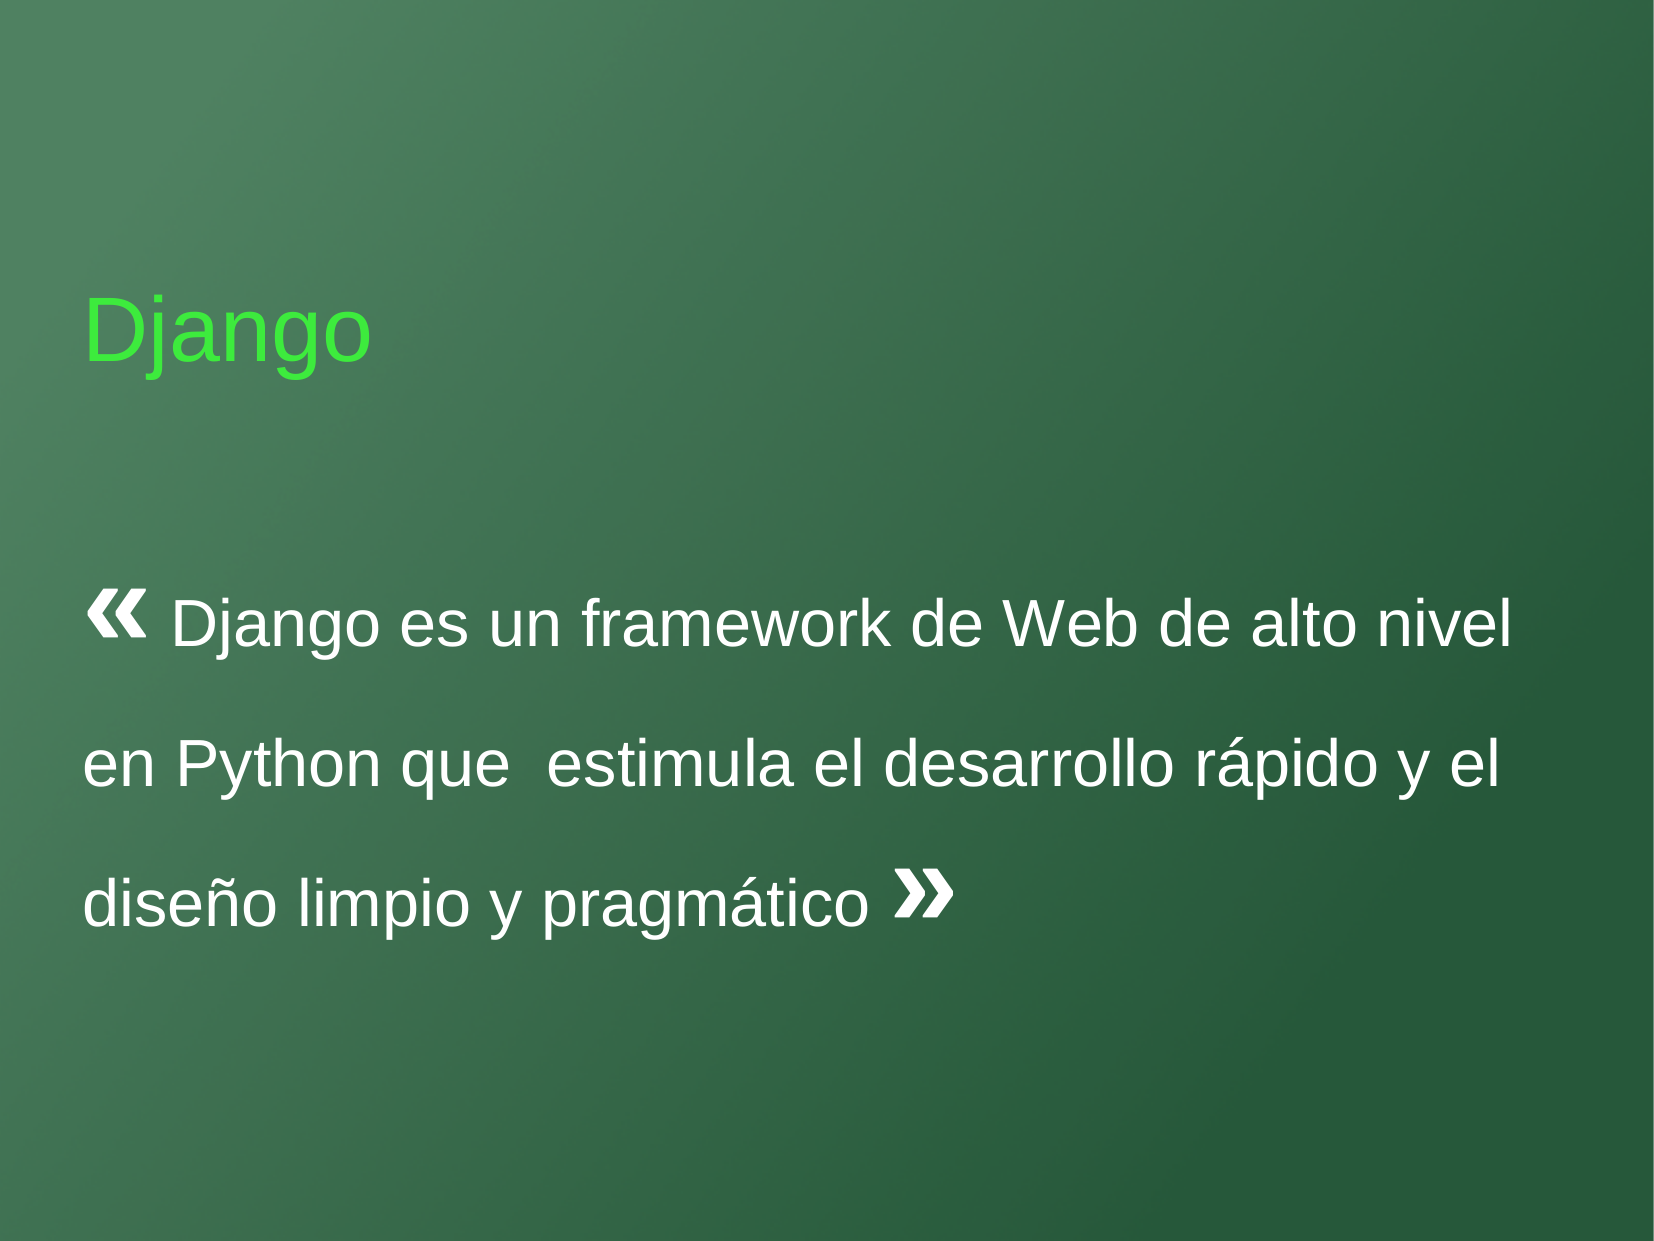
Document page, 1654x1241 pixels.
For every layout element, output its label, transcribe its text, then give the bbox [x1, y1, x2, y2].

subtitle « Django es un framework de Web de alto nivel en Python que estimula el desarrollo rápido y el diseño limpio y pragmático » [82, 425, 1571, 1062]
picture [0, 0, 1654, 1241]
title Django [82, 226, 1571, 425]
